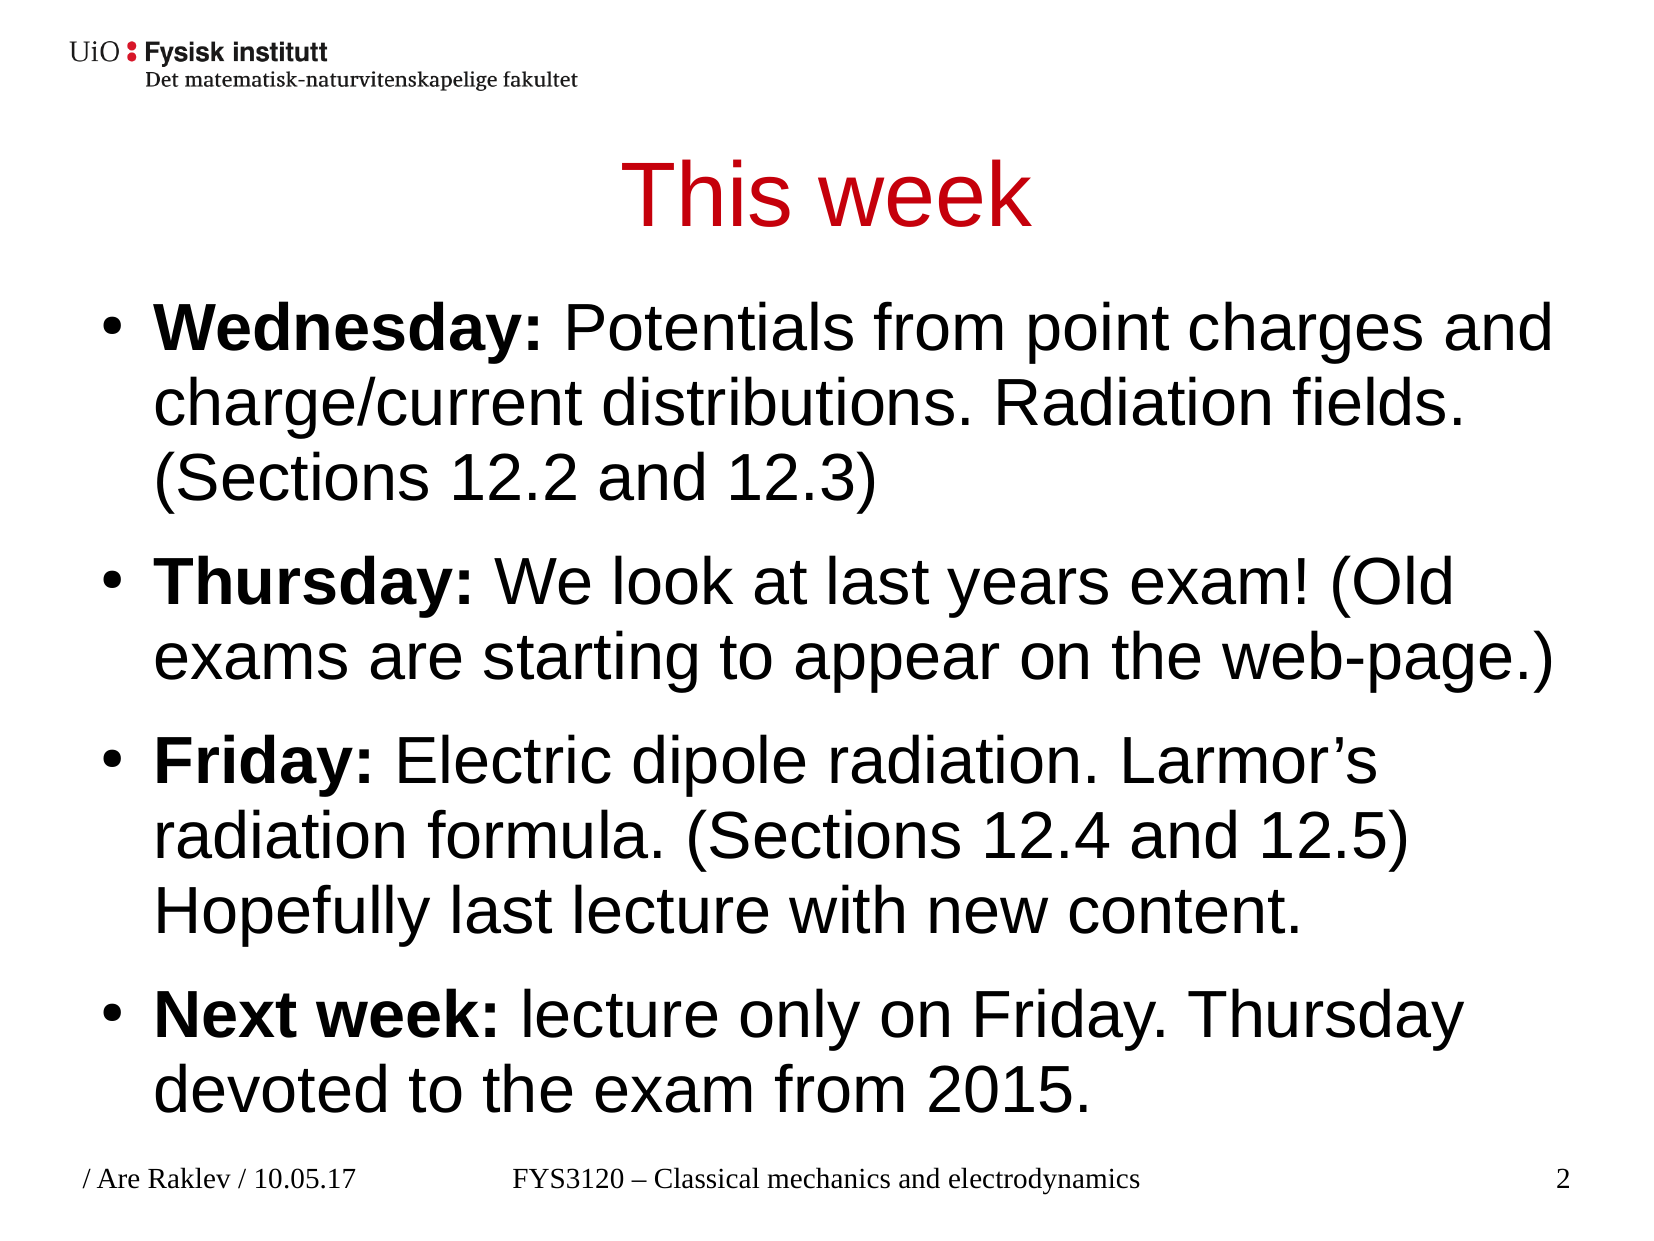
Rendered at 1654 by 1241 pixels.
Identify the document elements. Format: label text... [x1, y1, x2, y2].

picture [68, 37, 581, 93]
title This week [82, 90, 1571, 290]
list Wednesday: Potentials from point charges and charge/current distributions. Radiation fields. (Sections 12.2 and 12.3) Thursday: We look at last years exam! (Old exams are starting to appear on the web-page.) Friday: Electric dipole radiation. Larmor’s radiation formula. (Sections 12.4 and 12.5) Hopefully last lecture with new content. Next week: lecture only on Friday. Thursday devoted to the exam from 2015. [82, 290, 1576, 1193]
